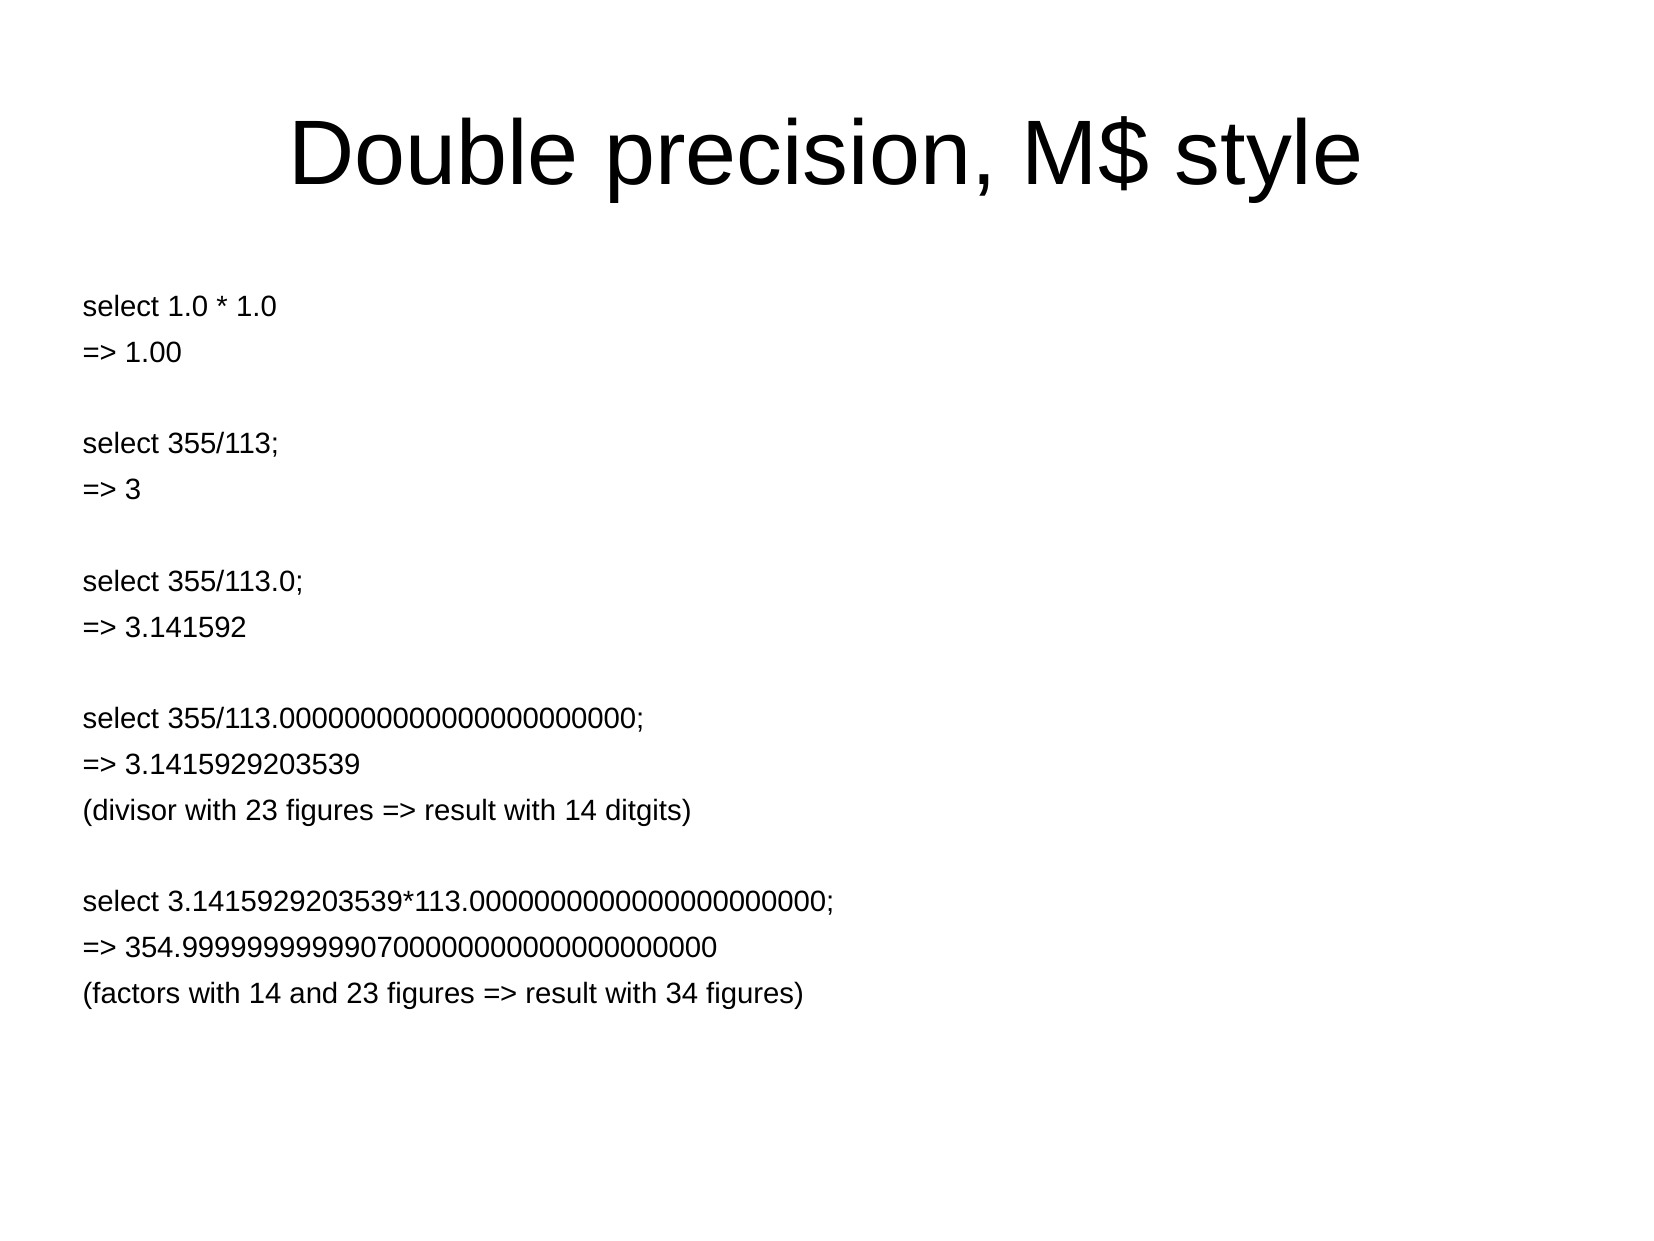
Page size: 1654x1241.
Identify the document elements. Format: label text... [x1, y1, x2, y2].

list select 1.0 * 1.0 => 1.00 select 355/113; => 3 select 355/113.0; => 3.141592 select 355/113.0000000000000000000000; => 3.1415929203539 (divisor with 23 figures => result with 14 ditgits) select 3.1415929203539*113.0000000000000000000000; => 354.999999999990700000000000000000000 (factors with 14 and 23 figures => result with 34 figures) [82, 290, 1571, 1010]
title Double precision, M$ style [82, 49, 1571, 257]
